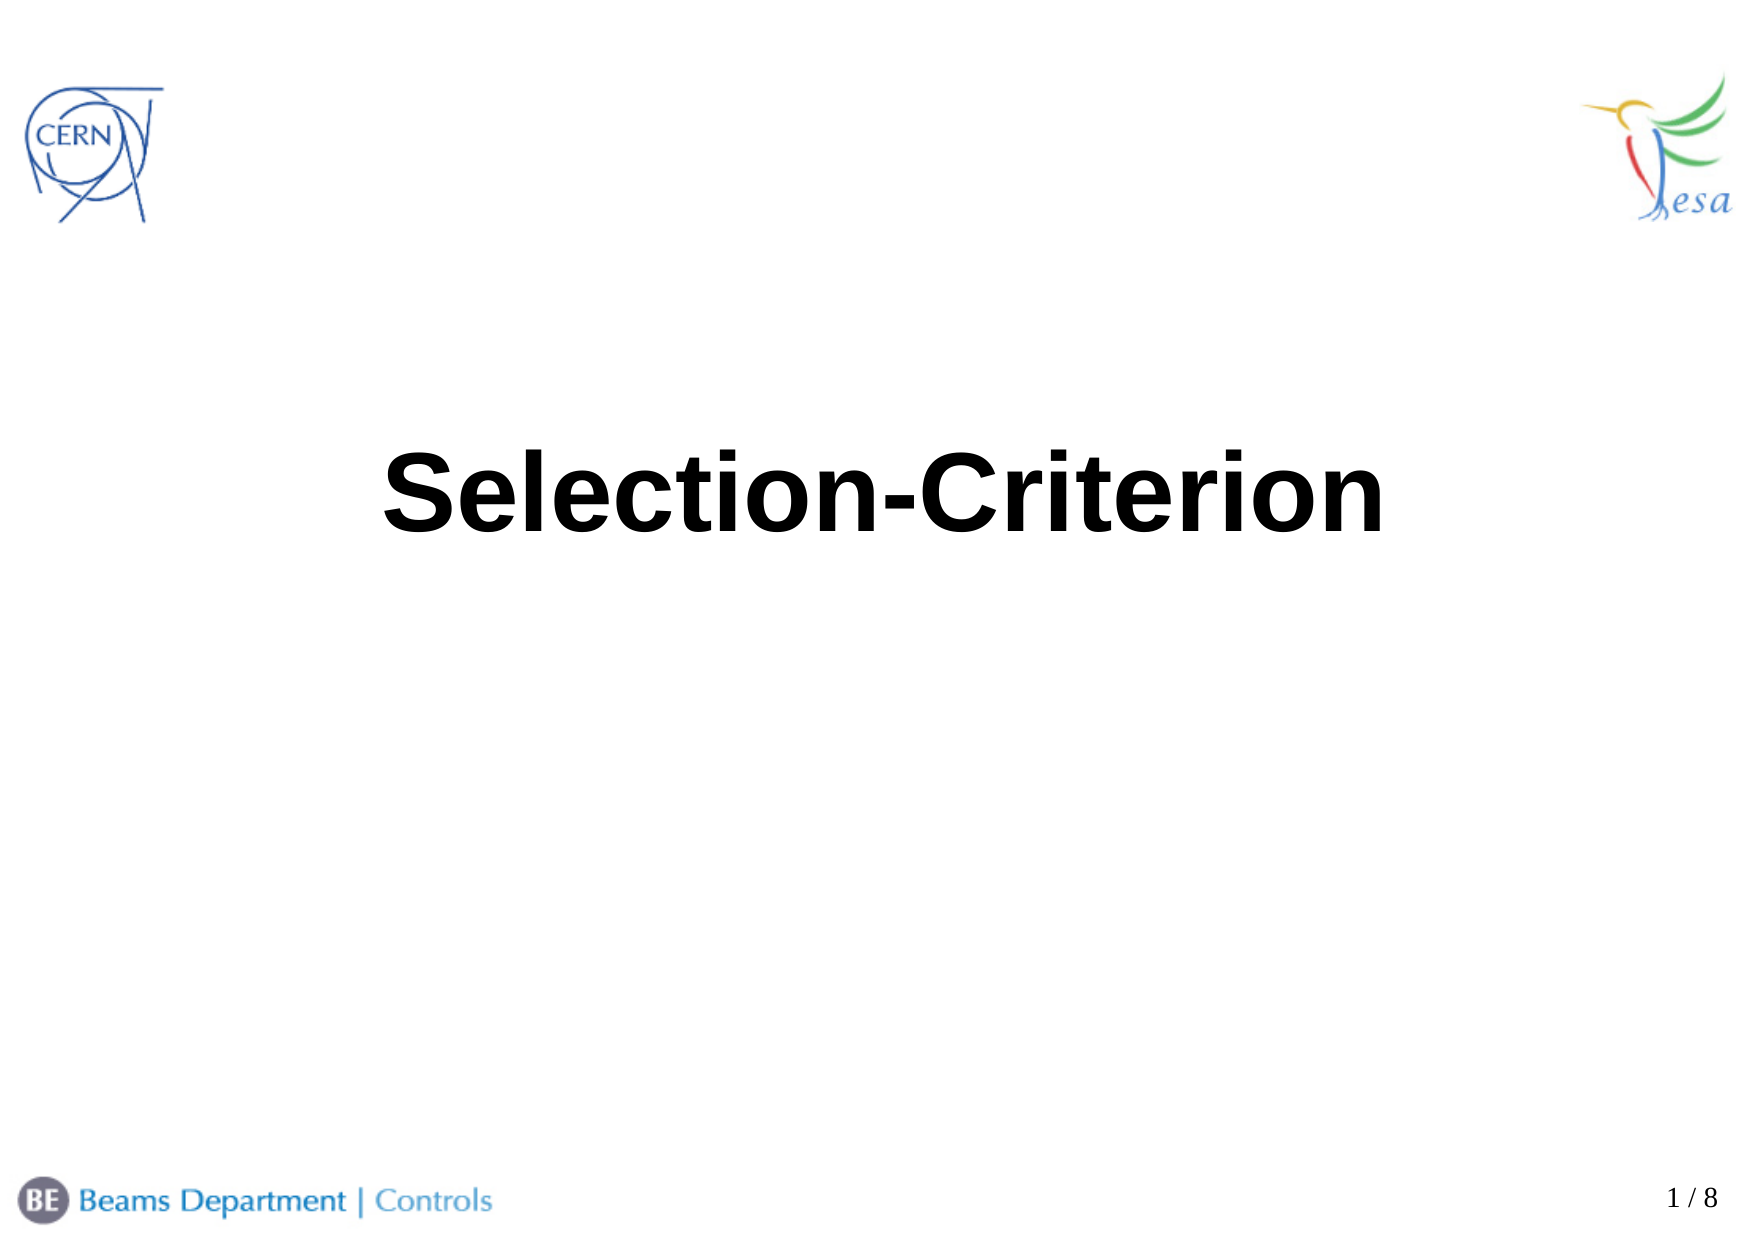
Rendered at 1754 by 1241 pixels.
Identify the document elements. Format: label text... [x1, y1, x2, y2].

picture [0, 1160, 522, 1241]
picture [22, 85, 166, 225]
picture [1590, 64, 1736, 222]
subtitle Selection-Criterion [180, 49, 1590, 1010]
